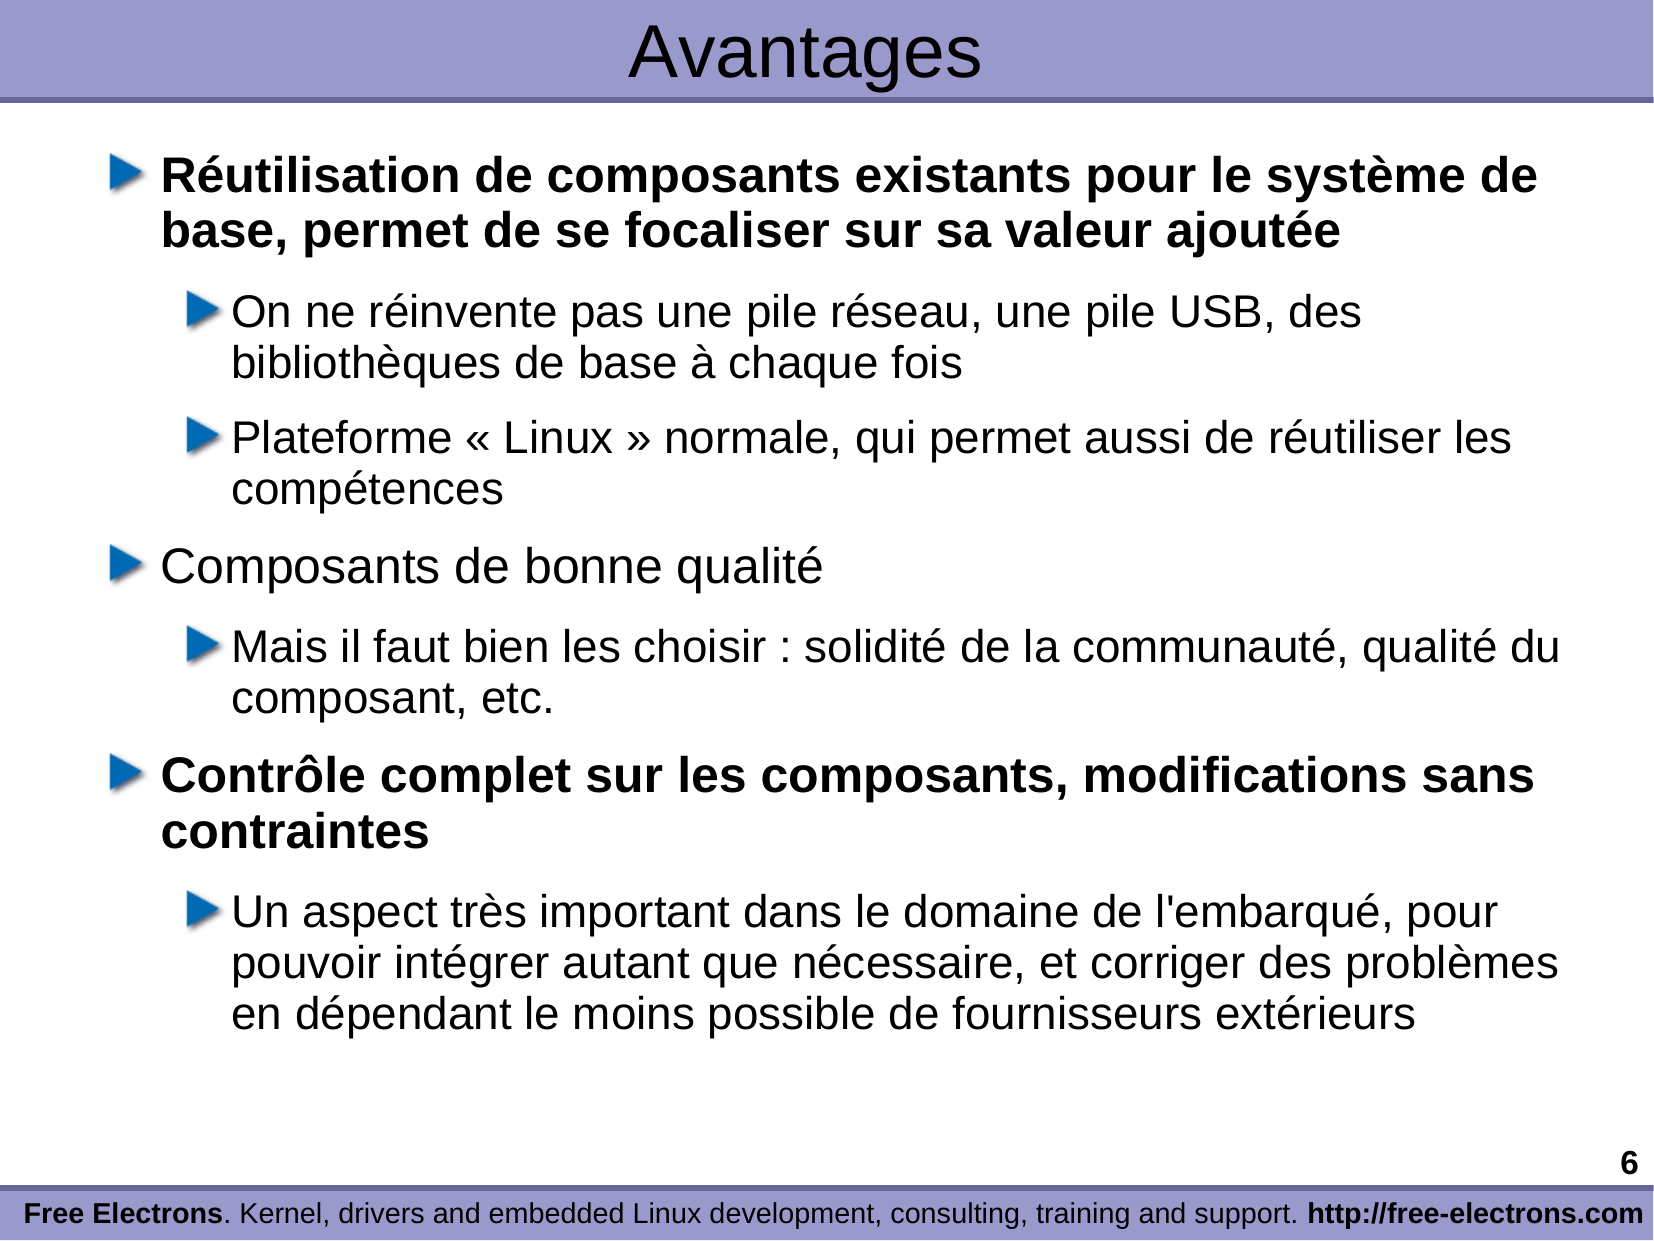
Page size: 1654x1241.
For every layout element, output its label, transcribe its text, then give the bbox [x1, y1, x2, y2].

list Réutilisation de composants existants pour le système de base, permet de se focaliser sur sa valeur ajoutée On ne réinvente pas une pile réseau, une pile USB, des bibliothèques de base à chaque fois Plateforme « Linux » normale, qui permet aussi de réutiliser les compétences Composants de bonne qualité Mais il faut bien les choisir : solidité de la communauté, qualité du composant, etc. Contrôle complet sur les composants, modifications sans contraintes Un aspect très important dans le domaine de l'embarqué, pour pouvoir intégrer autant que nécessaire, et corriger des problèmes en dépendant le moins possible de fournisseurs extérieurs [89, 146, 1576, 1133]
title Avantages [60, 4, 1551, 98]
